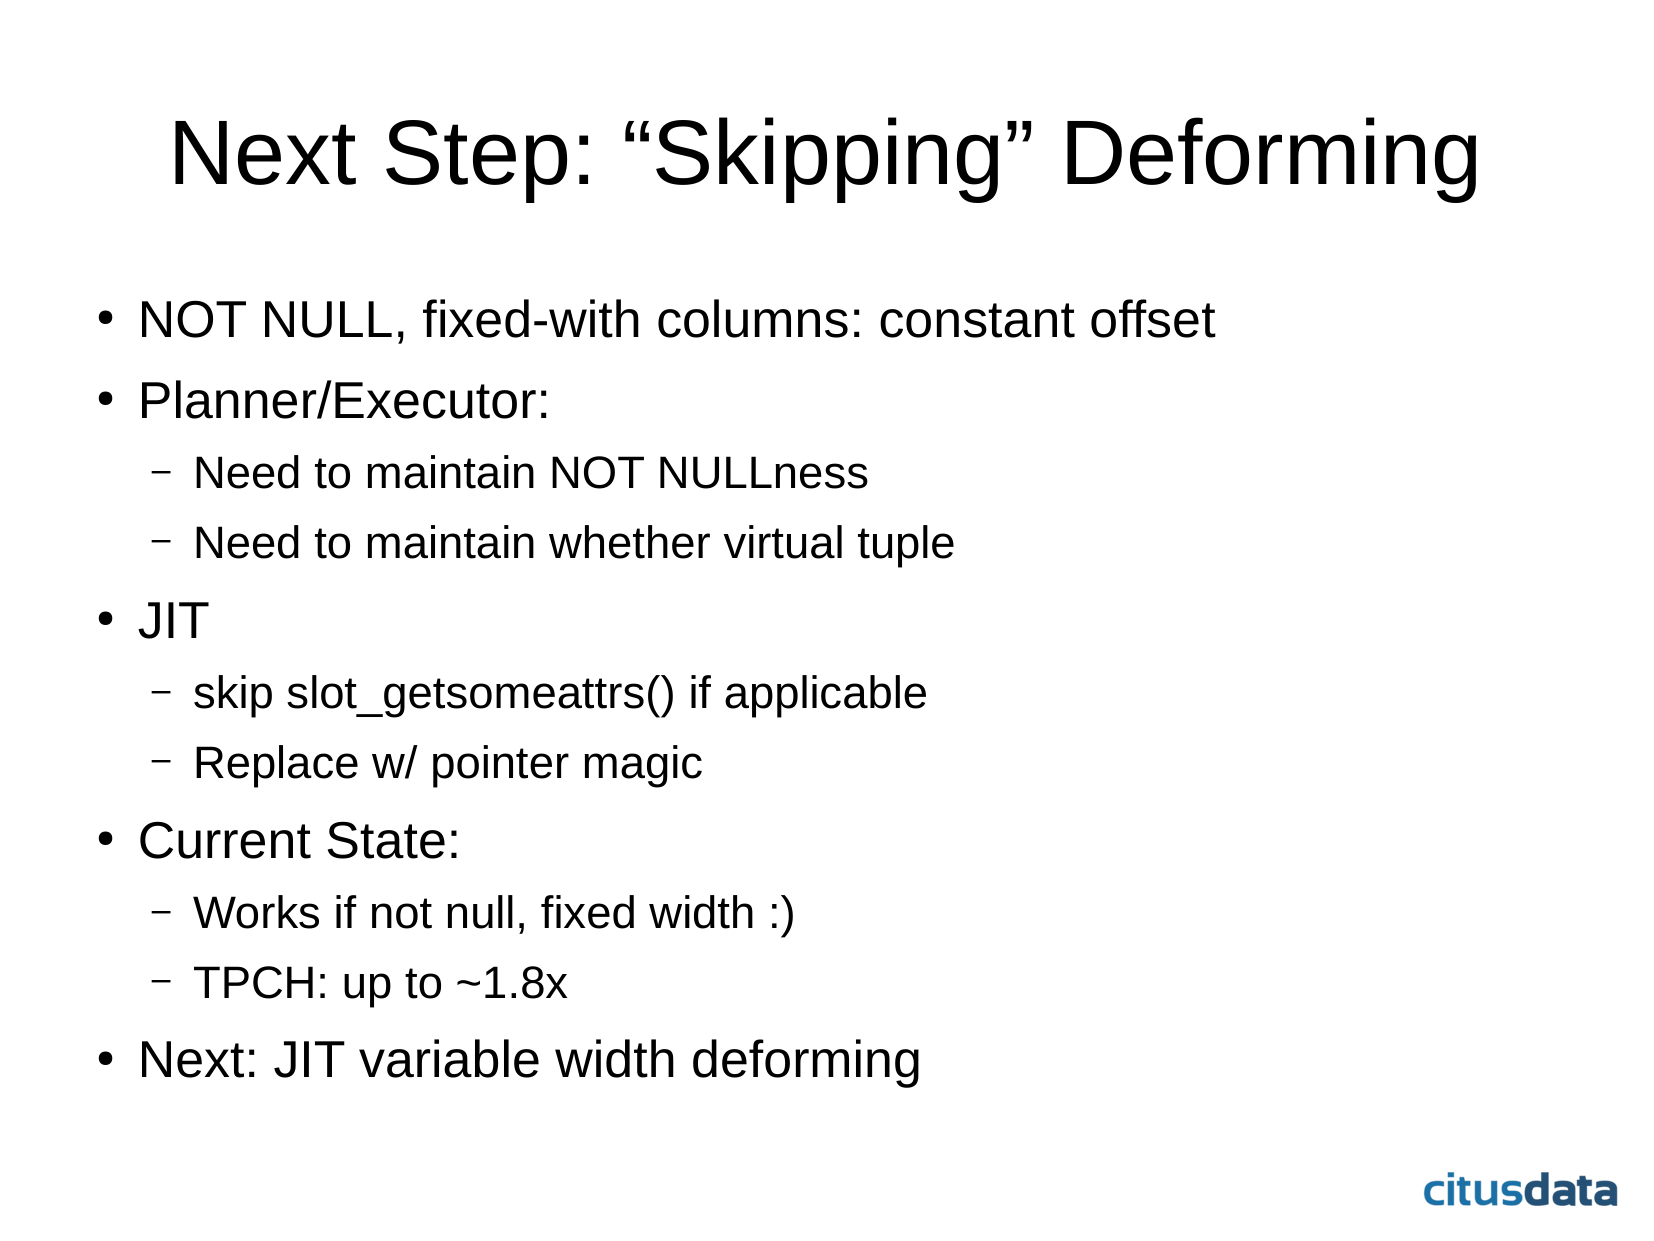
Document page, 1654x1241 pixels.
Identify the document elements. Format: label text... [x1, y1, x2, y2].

picture [1420, 1167, 1622, 1209]
title Next Step: “Skipping” Deforming [82, 49, 1571, 257]
list NOT NULL, fixed-with columns: constant offset Planner/Executor: Need to maintain NOT NULLness Need to maintain whether virtual tuple JIT skip slot_getsomeattrs() if applicable Replace w/ pointer magic Current State: Works if not null, fixed width :) TPCH: up to ~1.8x Next: JIT variable width deforming [82, 290, 1571, 1096]
